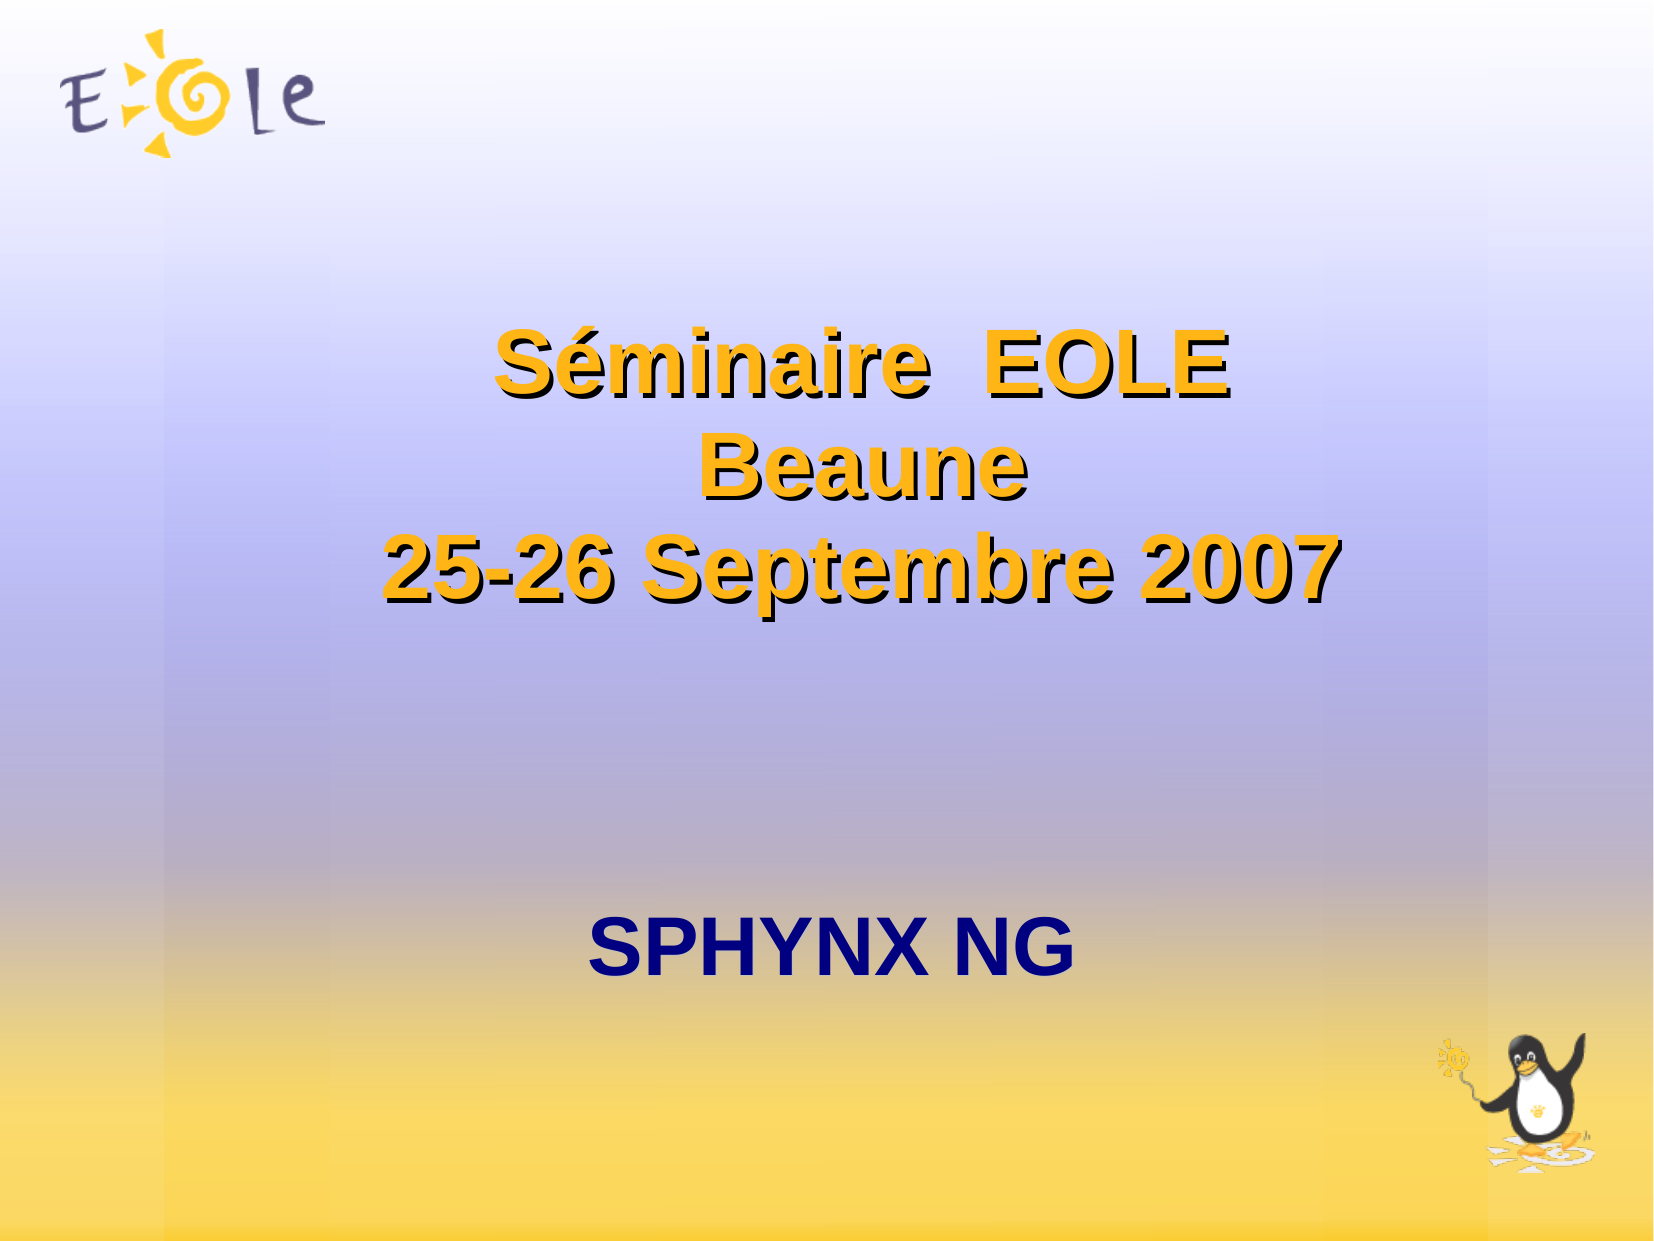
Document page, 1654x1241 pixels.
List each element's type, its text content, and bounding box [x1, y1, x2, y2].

title Séminaire EOLE Beaune 25-26 Septembre 2007 [118, 191, 1607, 739]
text_box SPHYNX NG [572, 892, 1093, 1015]
picture [0, 0, 1654, 1241]
